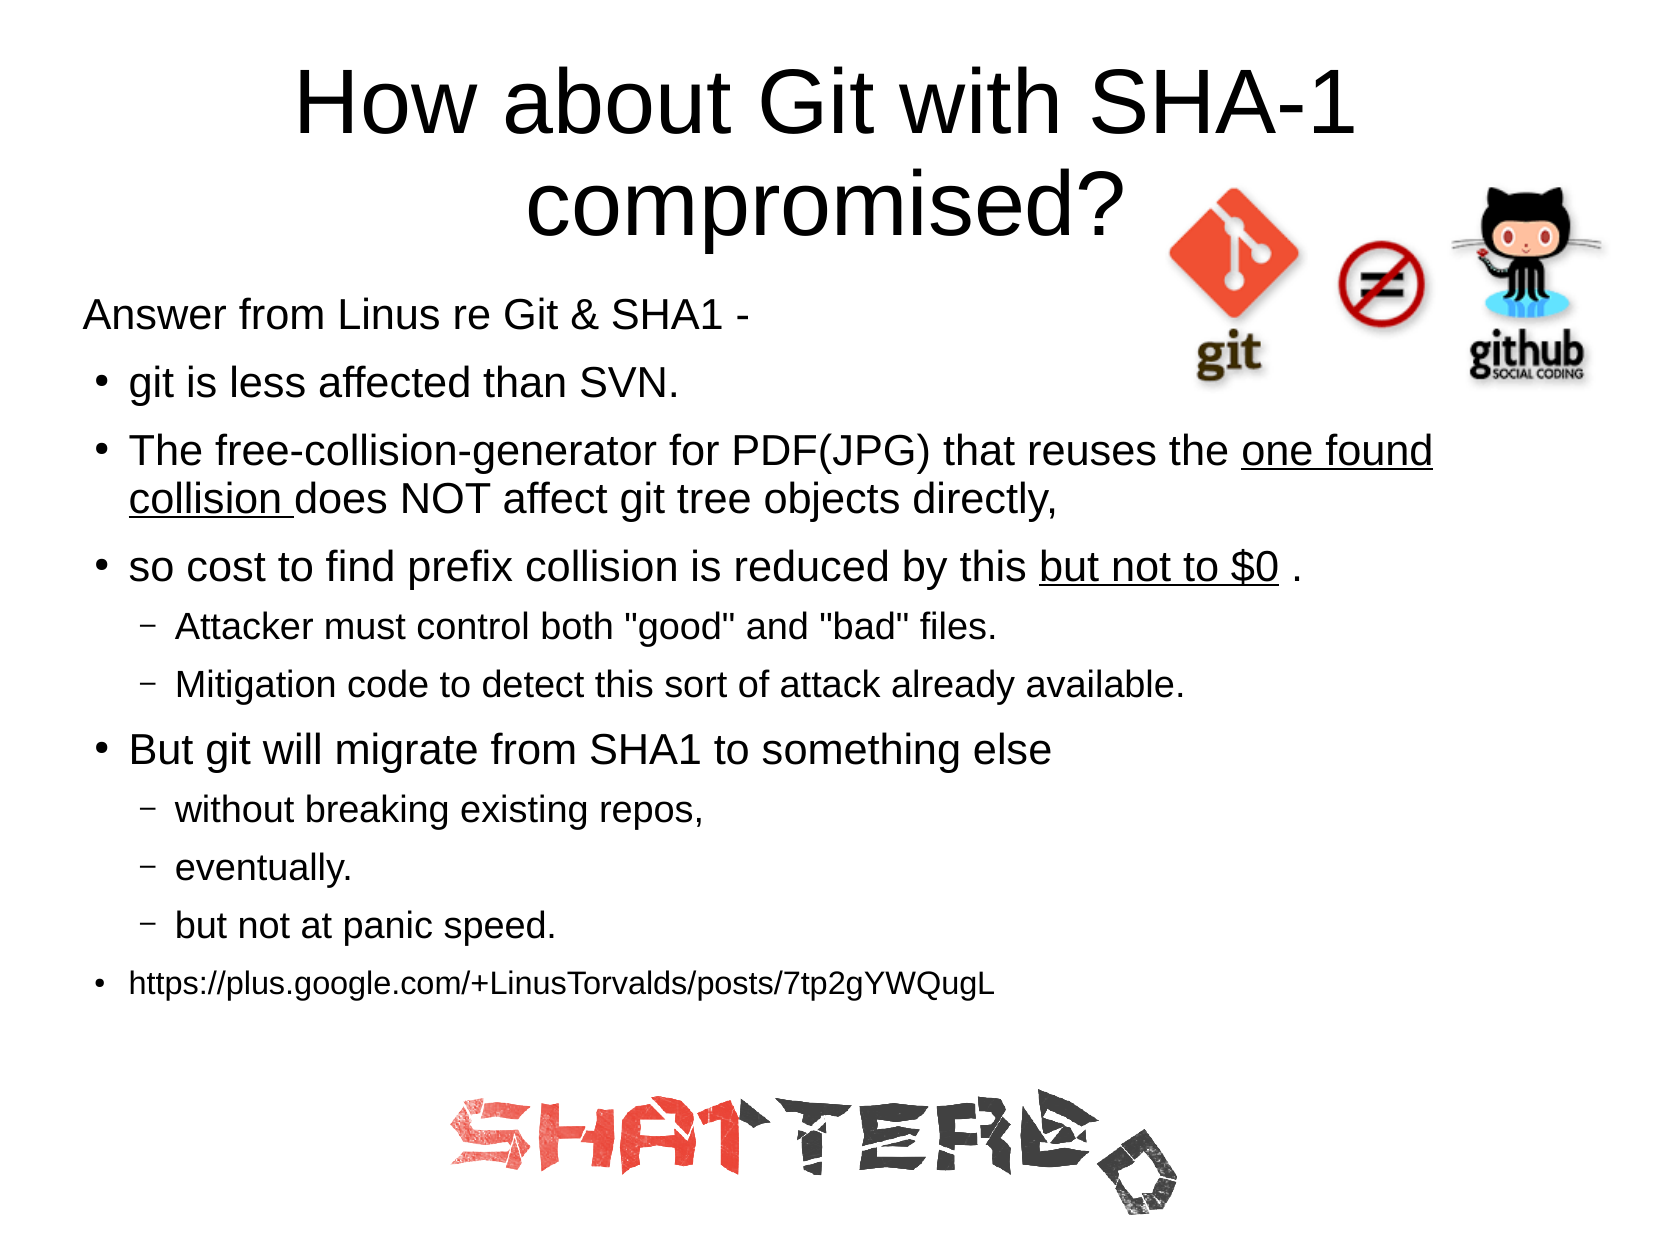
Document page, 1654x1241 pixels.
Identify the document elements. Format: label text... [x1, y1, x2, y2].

title How about Git with SHA-1 compromised? [82, 49, 1571, 257]
list Answer from Linus re Git & SHA1 - git is less affected than SVN. The free-collision-generator for PDF(JPG) that reuses the one found collision does NOT affect git tree objects directly, so cost to find prefix collision is reduced by this but not to $0 . Attacker must control both "good" and "bad" files. Mitigation code to detect this sort of attack already available. But git will migrate from SHA1 to something else without breaking existing repos, eventually. but not at panic speed. https://plus.google.com/+LinusTorvalds/posts/7tp2gYWQugL [82, 290, 1571, 1010]
picture [1125, 164, 1636, 406]
picture [450, 1089, 1177, 1216]
